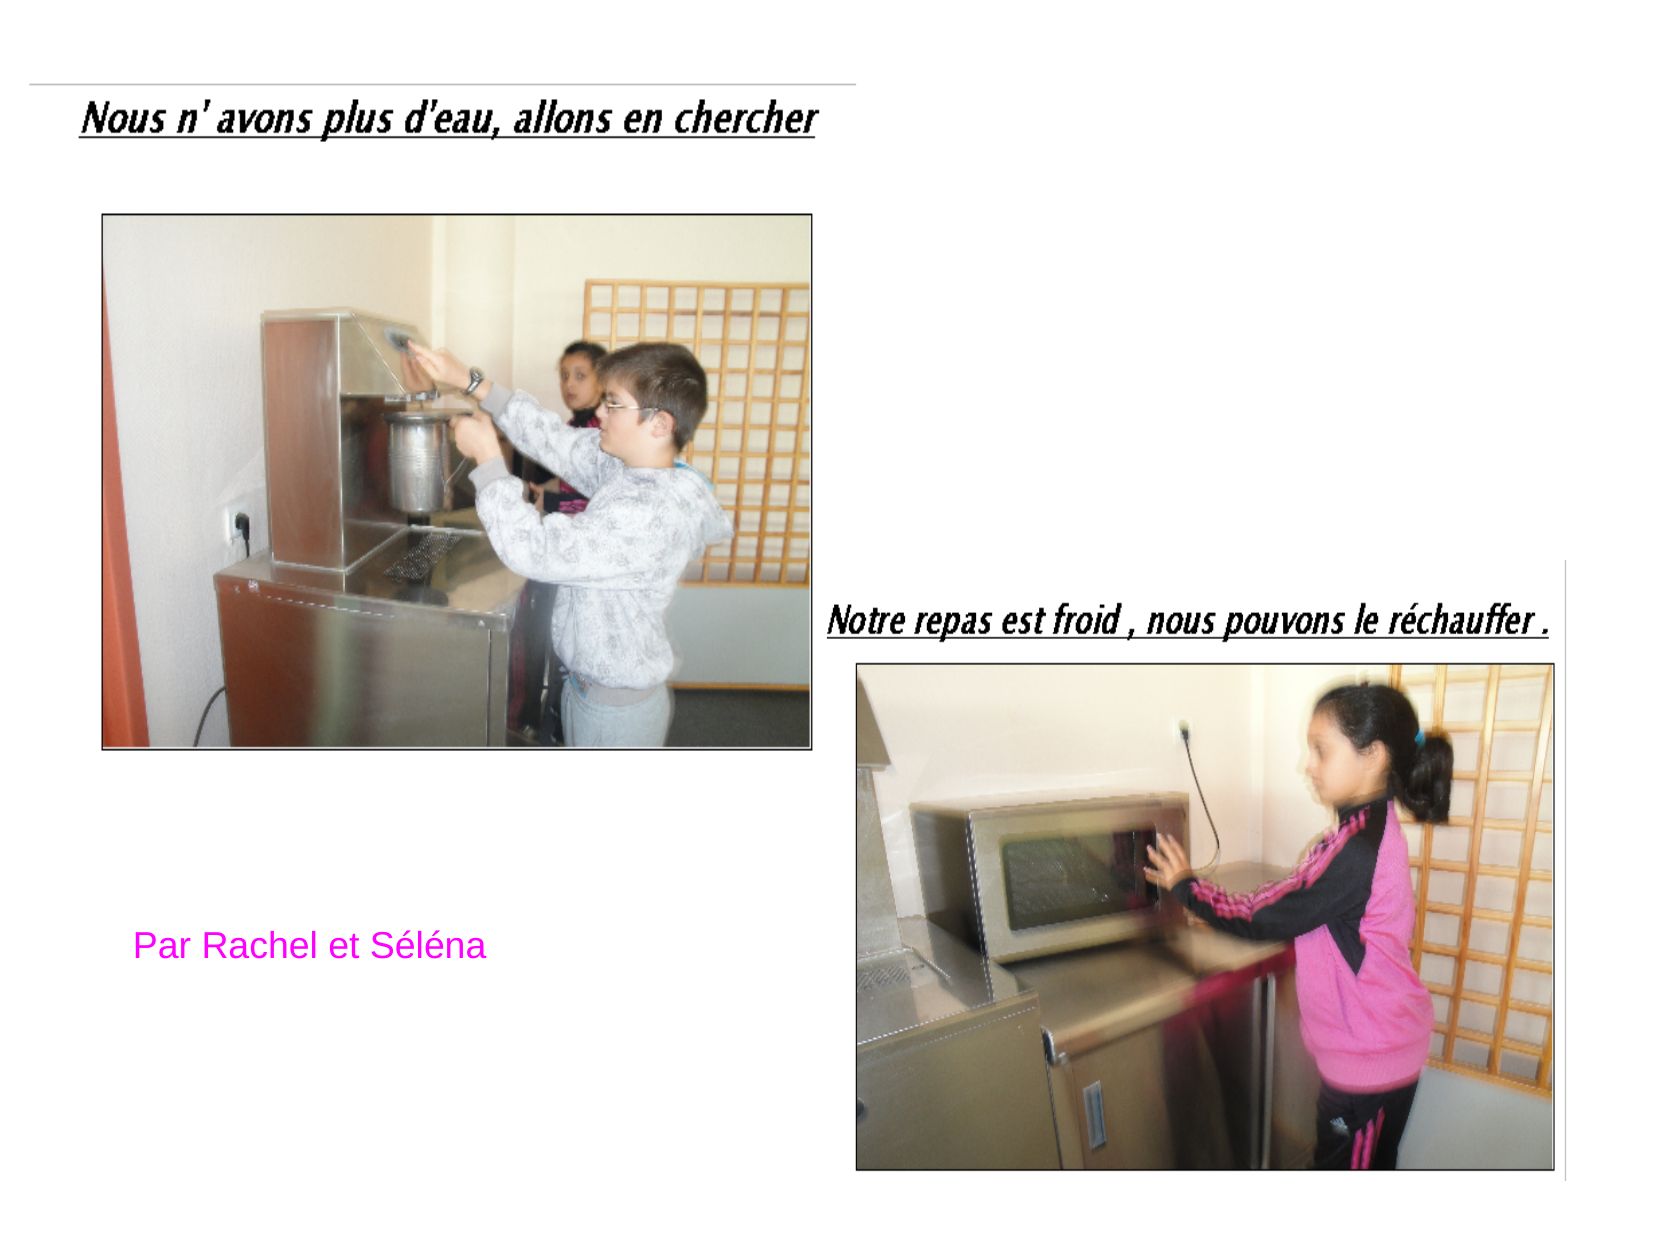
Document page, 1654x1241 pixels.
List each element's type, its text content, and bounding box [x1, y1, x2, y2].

text_box Par Rachel et Séléna [118, 915, 650, 973]
picture [29, 29, 1595, 1181]
